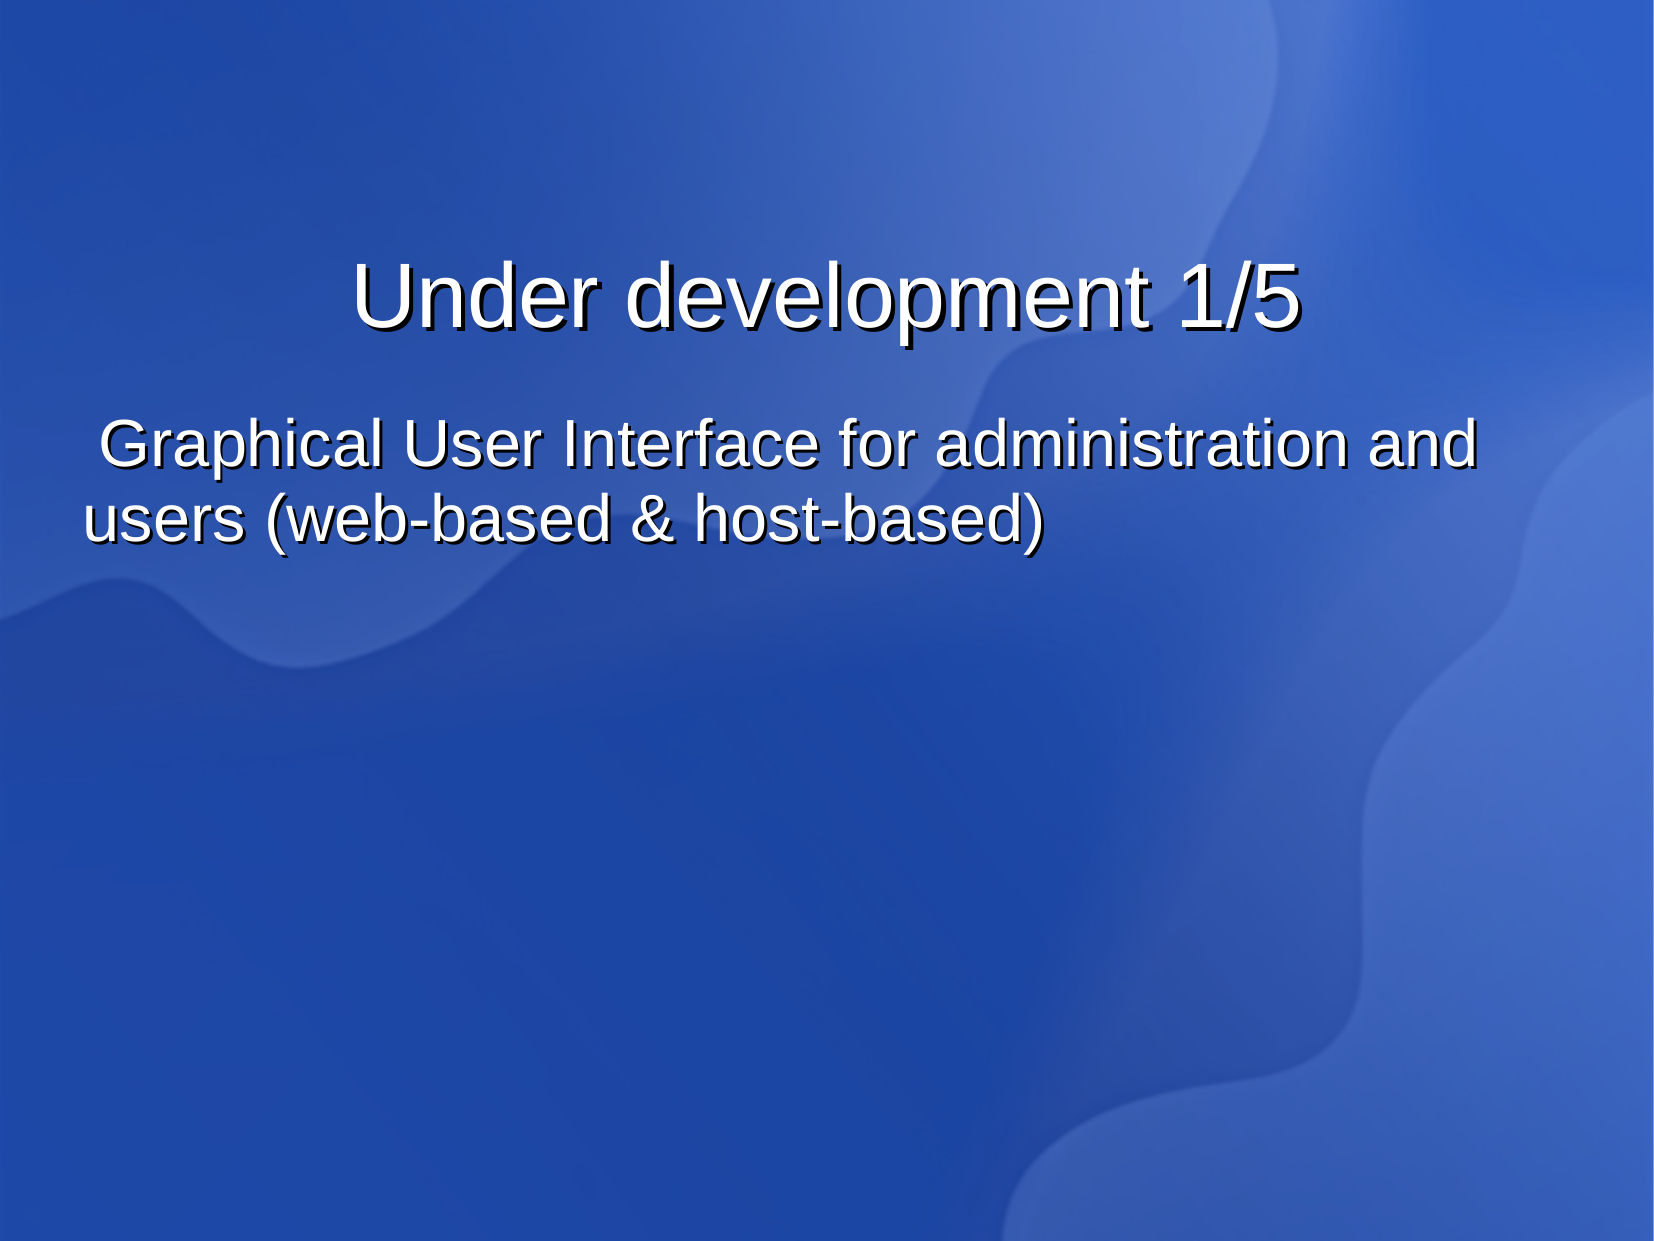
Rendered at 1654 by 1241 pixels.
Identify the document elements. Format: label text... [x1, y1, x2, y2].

subtitle Graphical User Interface for administration and users (web-based & host-based) [82, 406, 1571, 1080]
title Under development 1/5 [82, 206, 1571, 384]
picture [0, 0, 1654, 1241]
